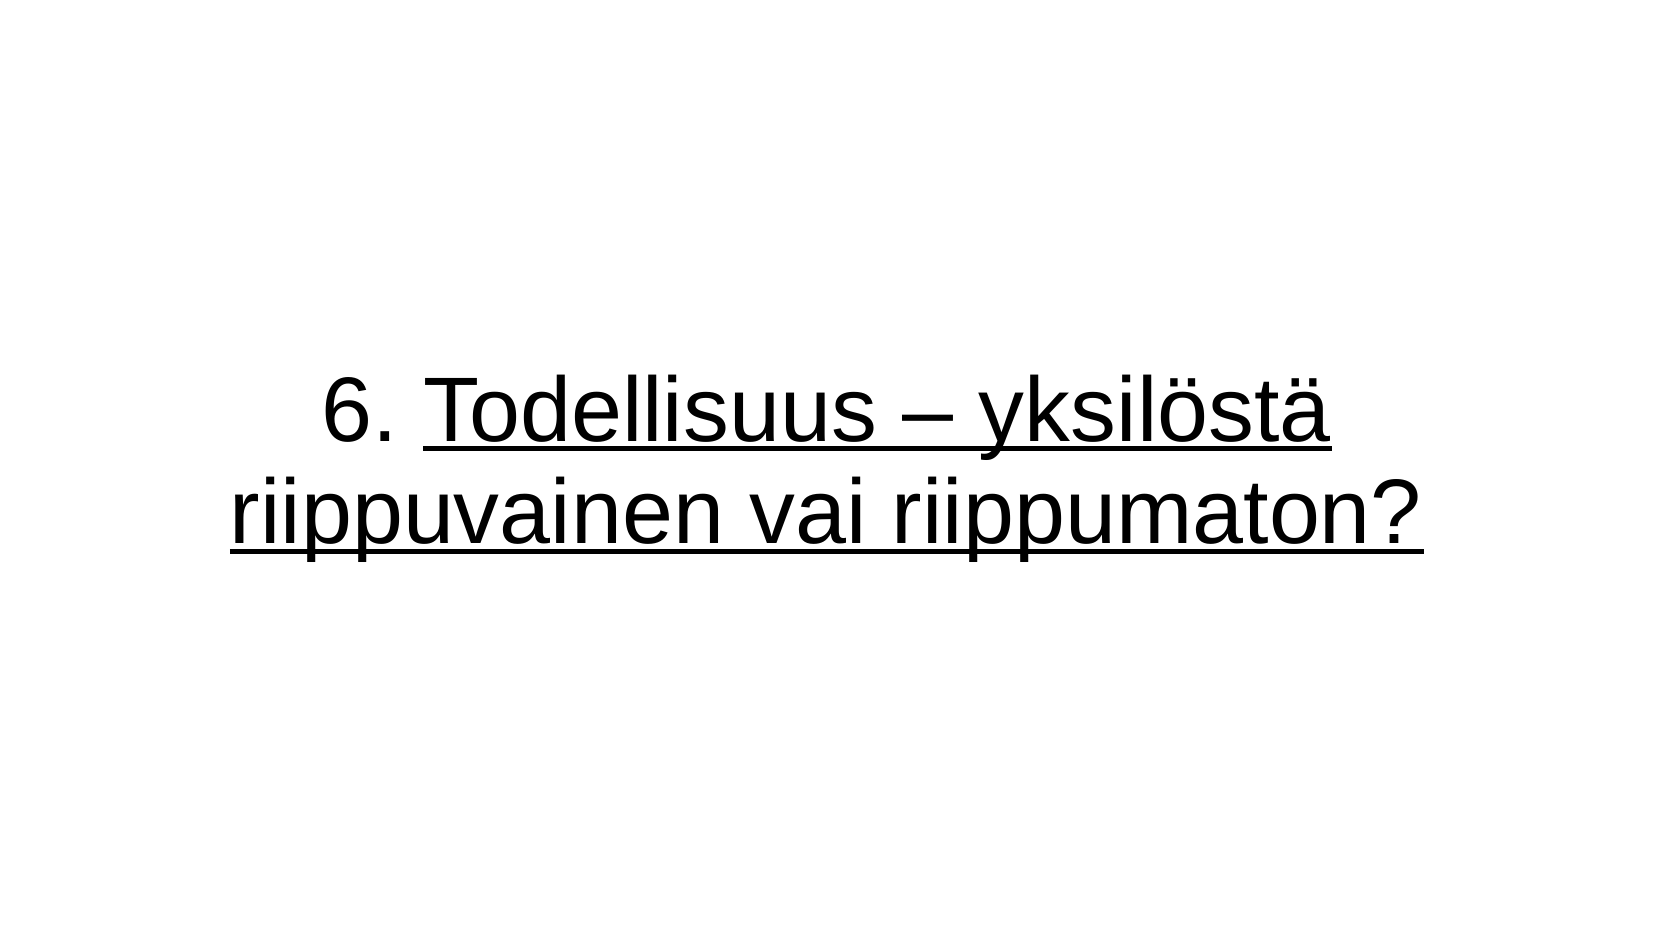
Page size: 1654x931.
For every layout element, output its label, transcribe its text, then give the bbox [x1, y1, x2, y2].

title 6. Todellisuus – yksilöstä riippuvainen vai riippumaton? [82, 12, 1571, 910]
